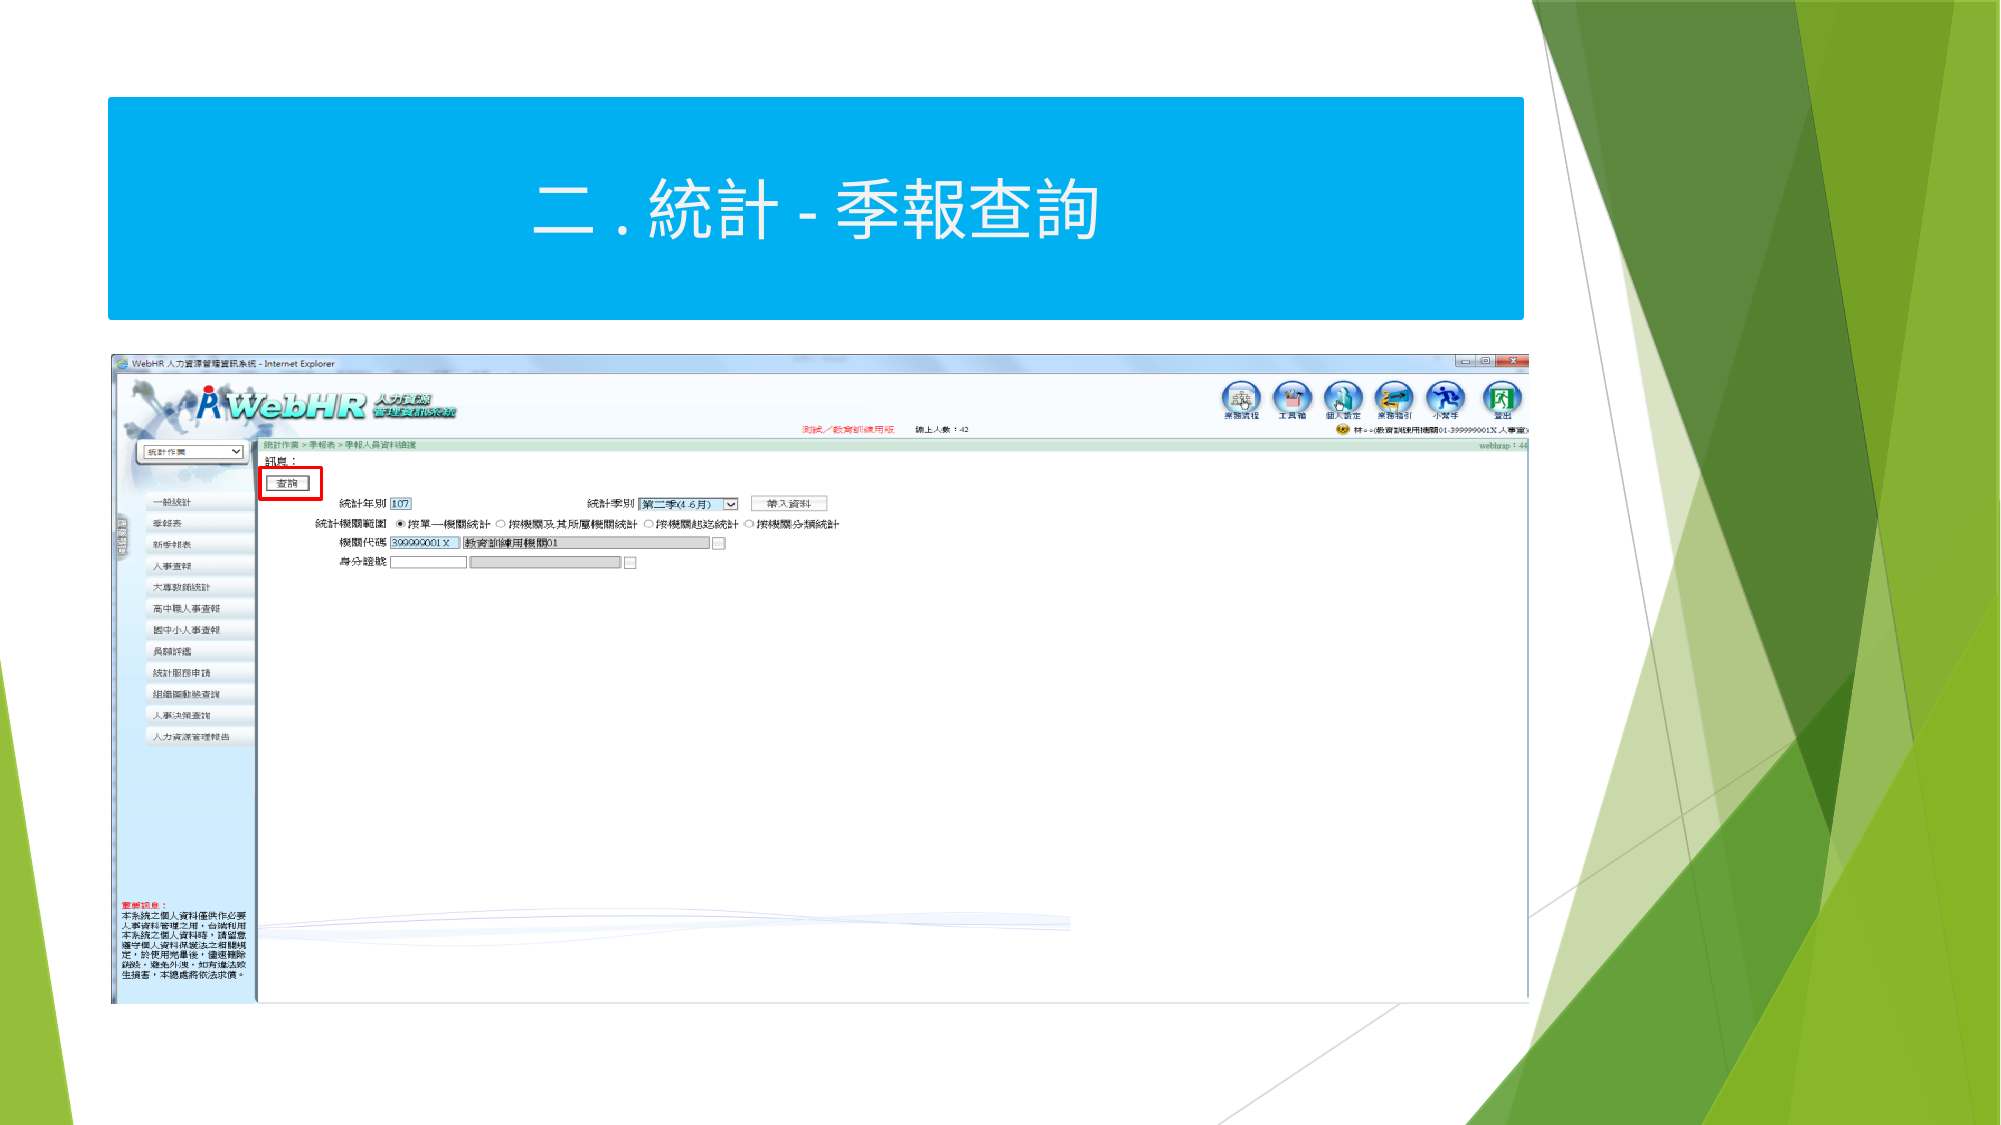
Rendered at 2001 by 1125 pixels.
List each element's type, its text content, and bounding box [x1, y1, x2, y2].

picture [111, 354, 1529, 1004]
title 二.統計-季報查詢 [111, 99, 1522, 317]
